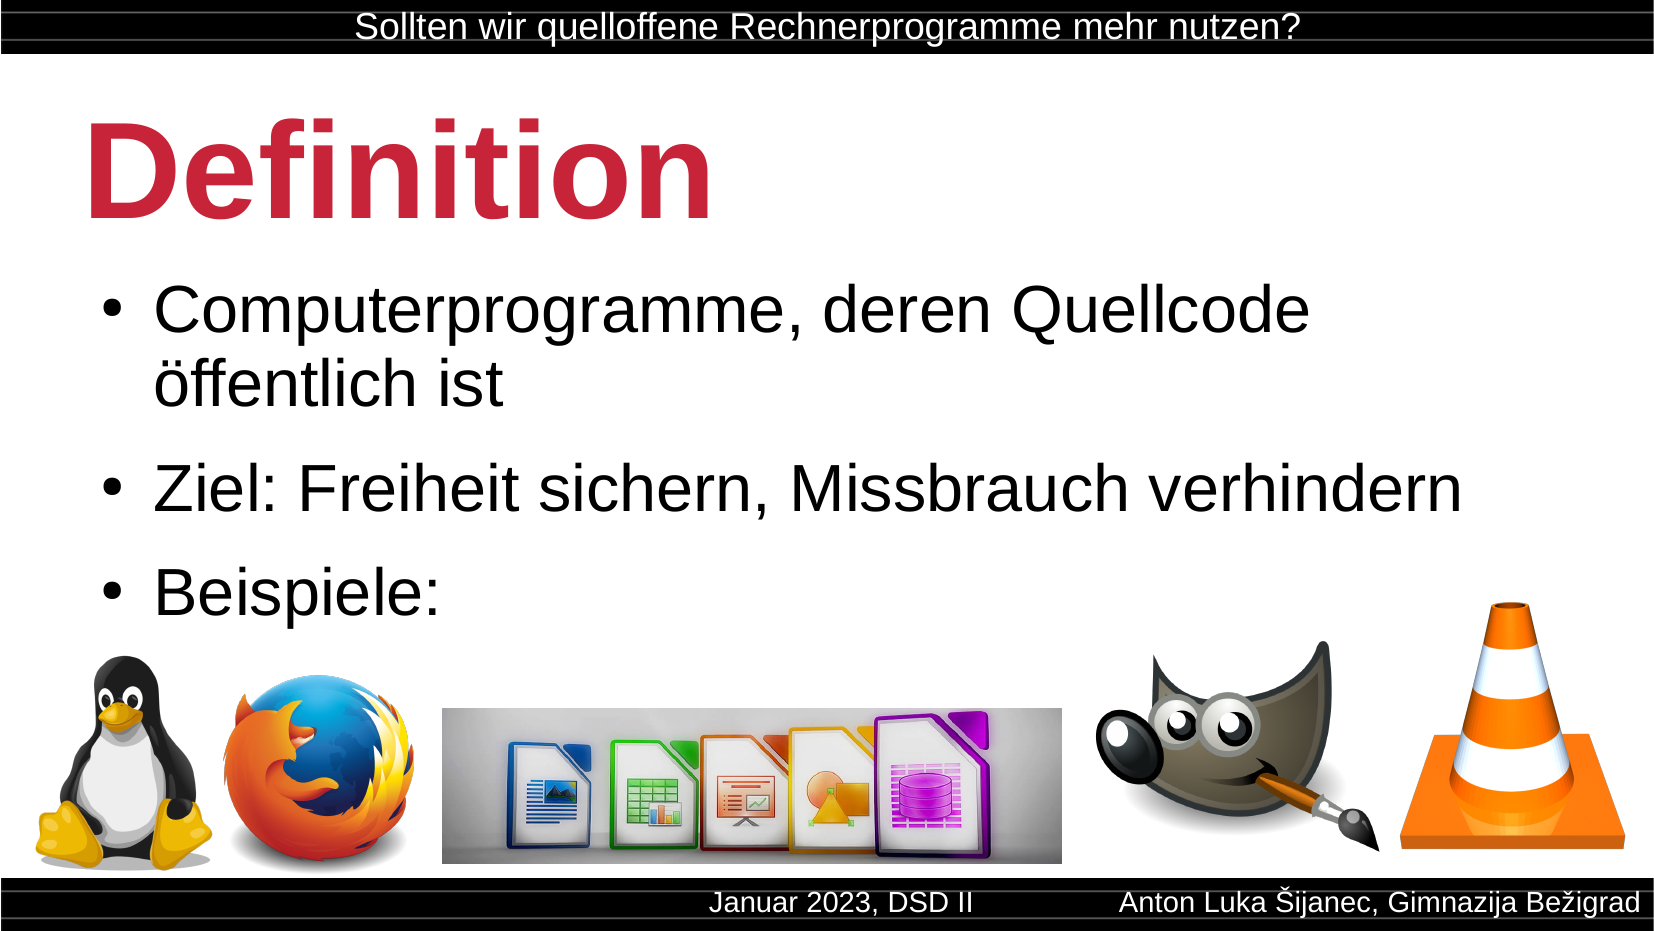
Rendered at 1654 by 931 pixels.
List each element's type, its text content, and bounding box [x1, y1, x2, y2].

title Definition [82, 92, 1571, 249]
picture [442, 708, 1062, 864]
list Computerprogramme, deren Quellcode öffentlich ist Ziel: Freiheit sichern, Missbrauch verhindern Beispiele: [82, 271, 1571, 851]
picture [9, 649, 414, 877]
picture [1, 0, 1654, 54]
picture [1, 590, 1654, 931]
